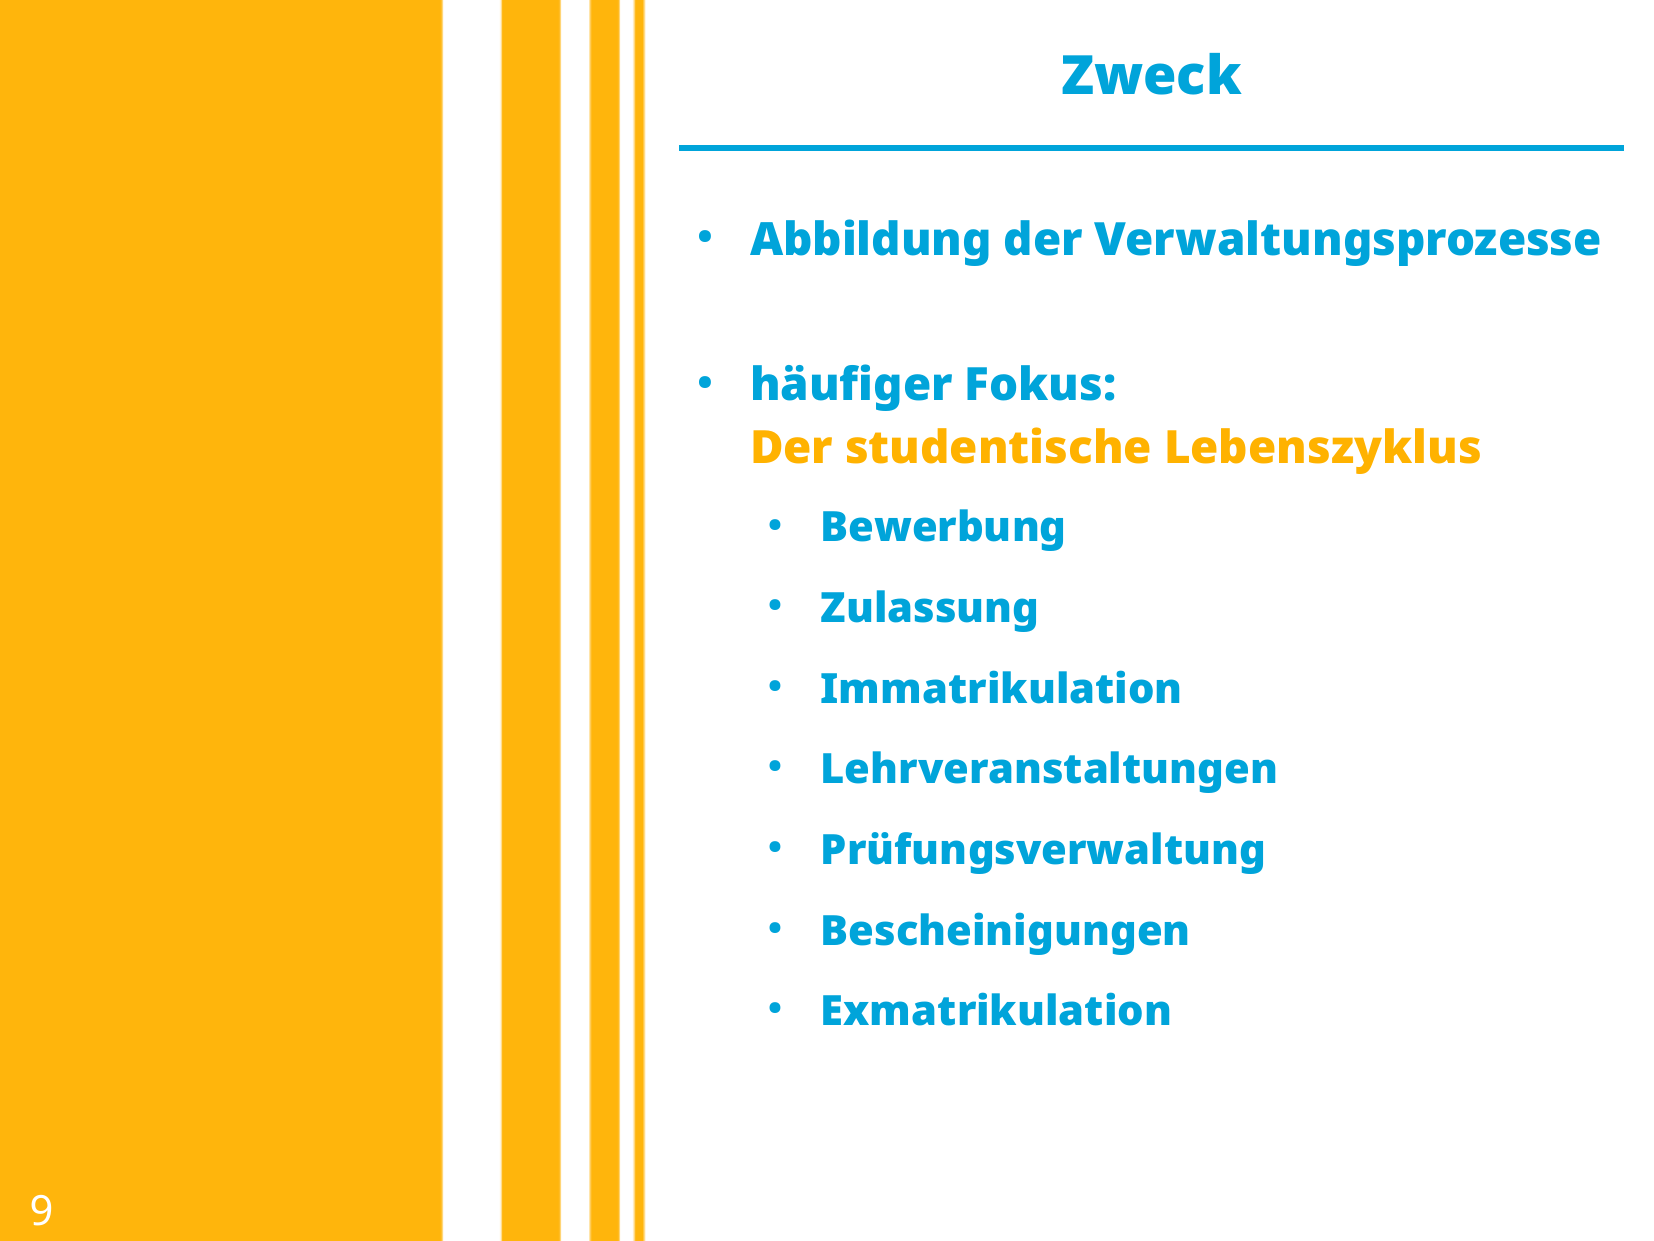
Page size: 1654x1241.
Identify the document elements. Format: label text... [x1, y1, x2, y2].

picture [0, 0, 1653, 1241]
title Zweck [679, 29, 1625, 119]
list Abbildung der Verwaltungsprozesse häufiger Fokus: Der studentische Lebenszyklus Bewerbung Zulassung Immatrikulation Lehrveranstaltungen Prüfungsverwaltung Bescheinigungen Exmatrikulation [679, 206, 1625, 1211]
